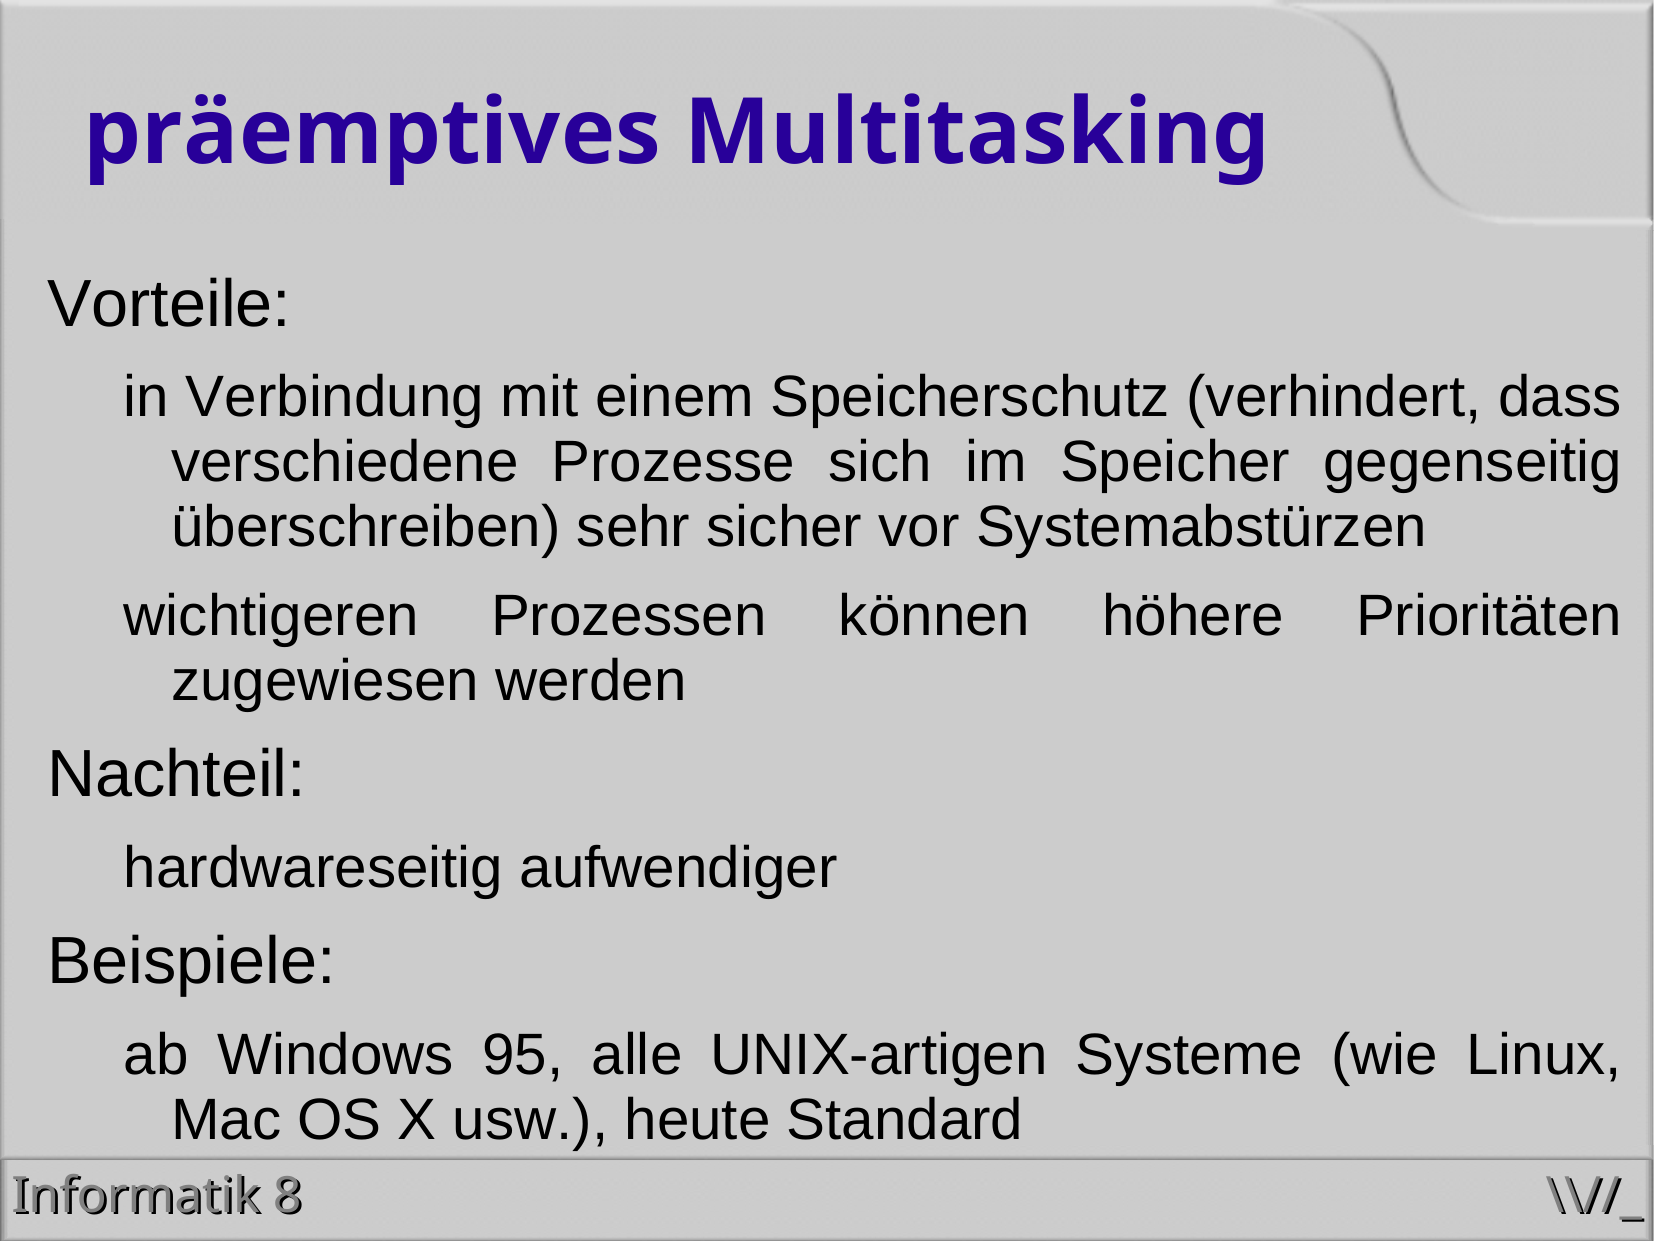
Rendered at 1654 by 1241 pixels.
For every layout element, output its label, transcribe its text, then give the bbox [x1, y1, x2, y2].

picture [0, 0, 1654, 1241]
title präemptives Multitasking [36, 16, 1319, 242]
list Vorteile: in Verbindung mit einem Speicherschutz (verhindert, dass verschiedene Prozesse sich im Speicher gegenseitig überschreiben) sehr sicher vor Systemabstürzen wichtigeren Prozessen können höhere Prioritäten zugewiesen werden Nachteil: hardwareseitig aufwendiger Beispiele: ab Windows 95, alle UNIX-artigen Systeme (wie Linux, Mac OS X usw.), heute Standard [29, 265, 1625, 1152]
